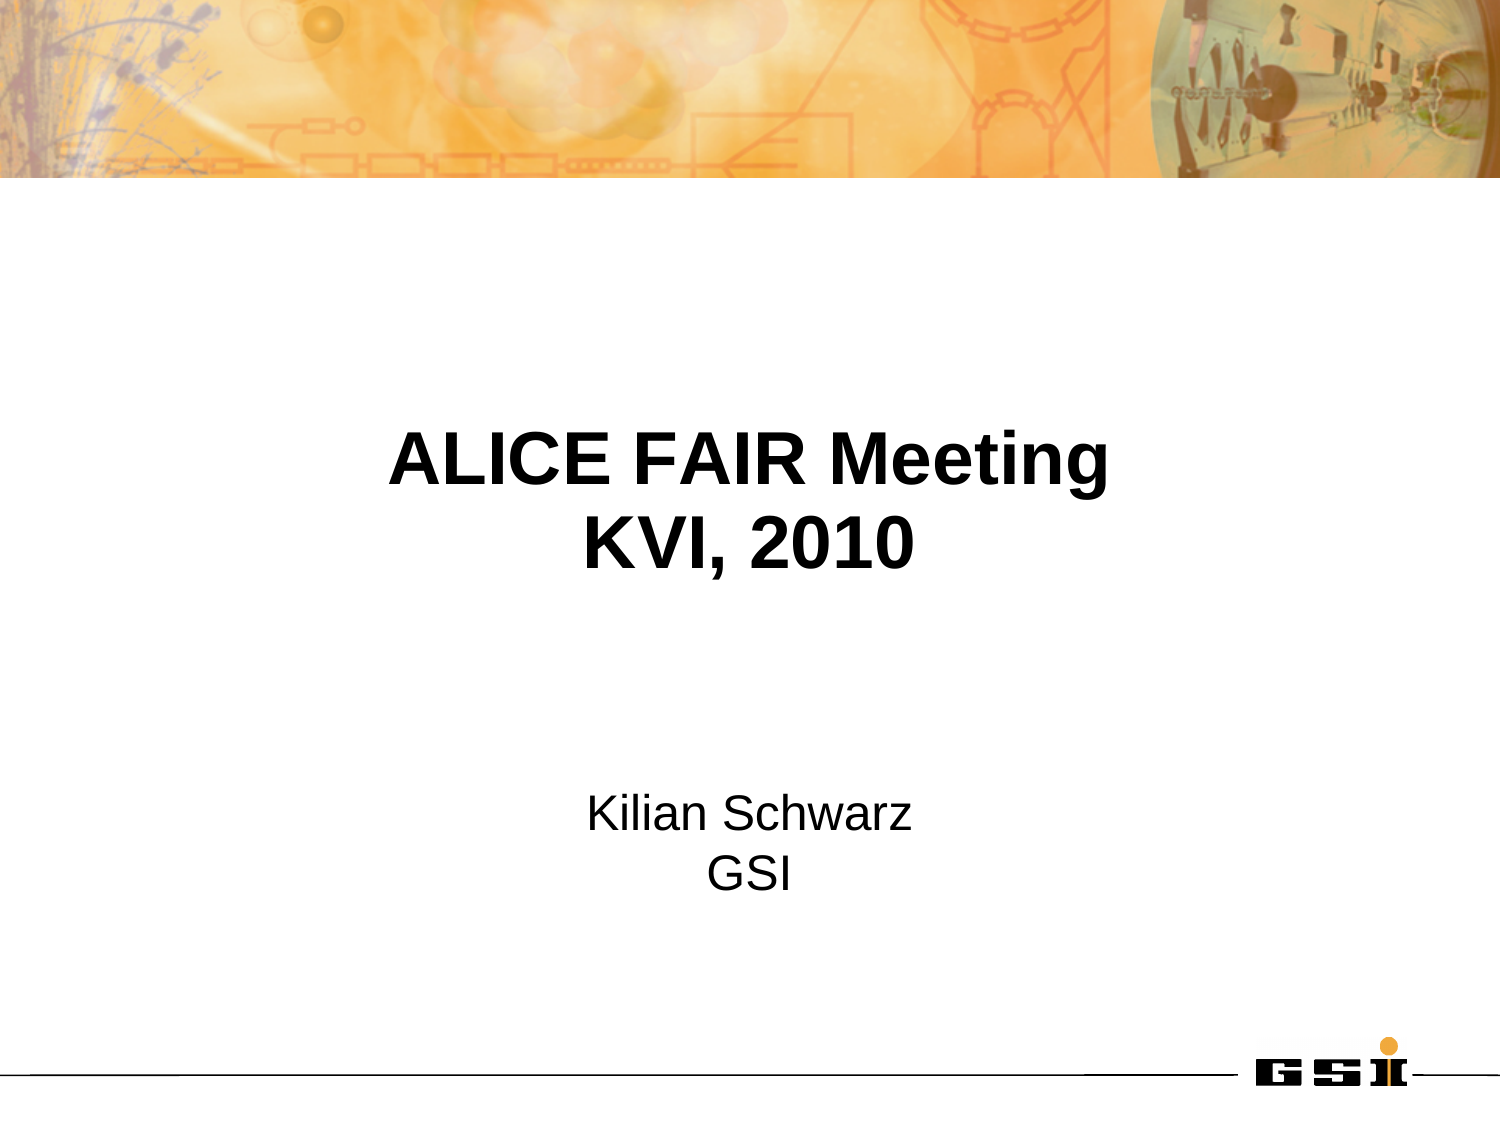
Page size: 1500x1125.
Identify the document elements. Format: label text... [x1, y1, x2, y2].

list ALICE FAIR Meeting KVI, 2010 Kilian Schwarz GSI [88, 263, 1411, 991]
picture [1256, 1037, 1407, 1086]
picture [0, 0, 1500, 178]
